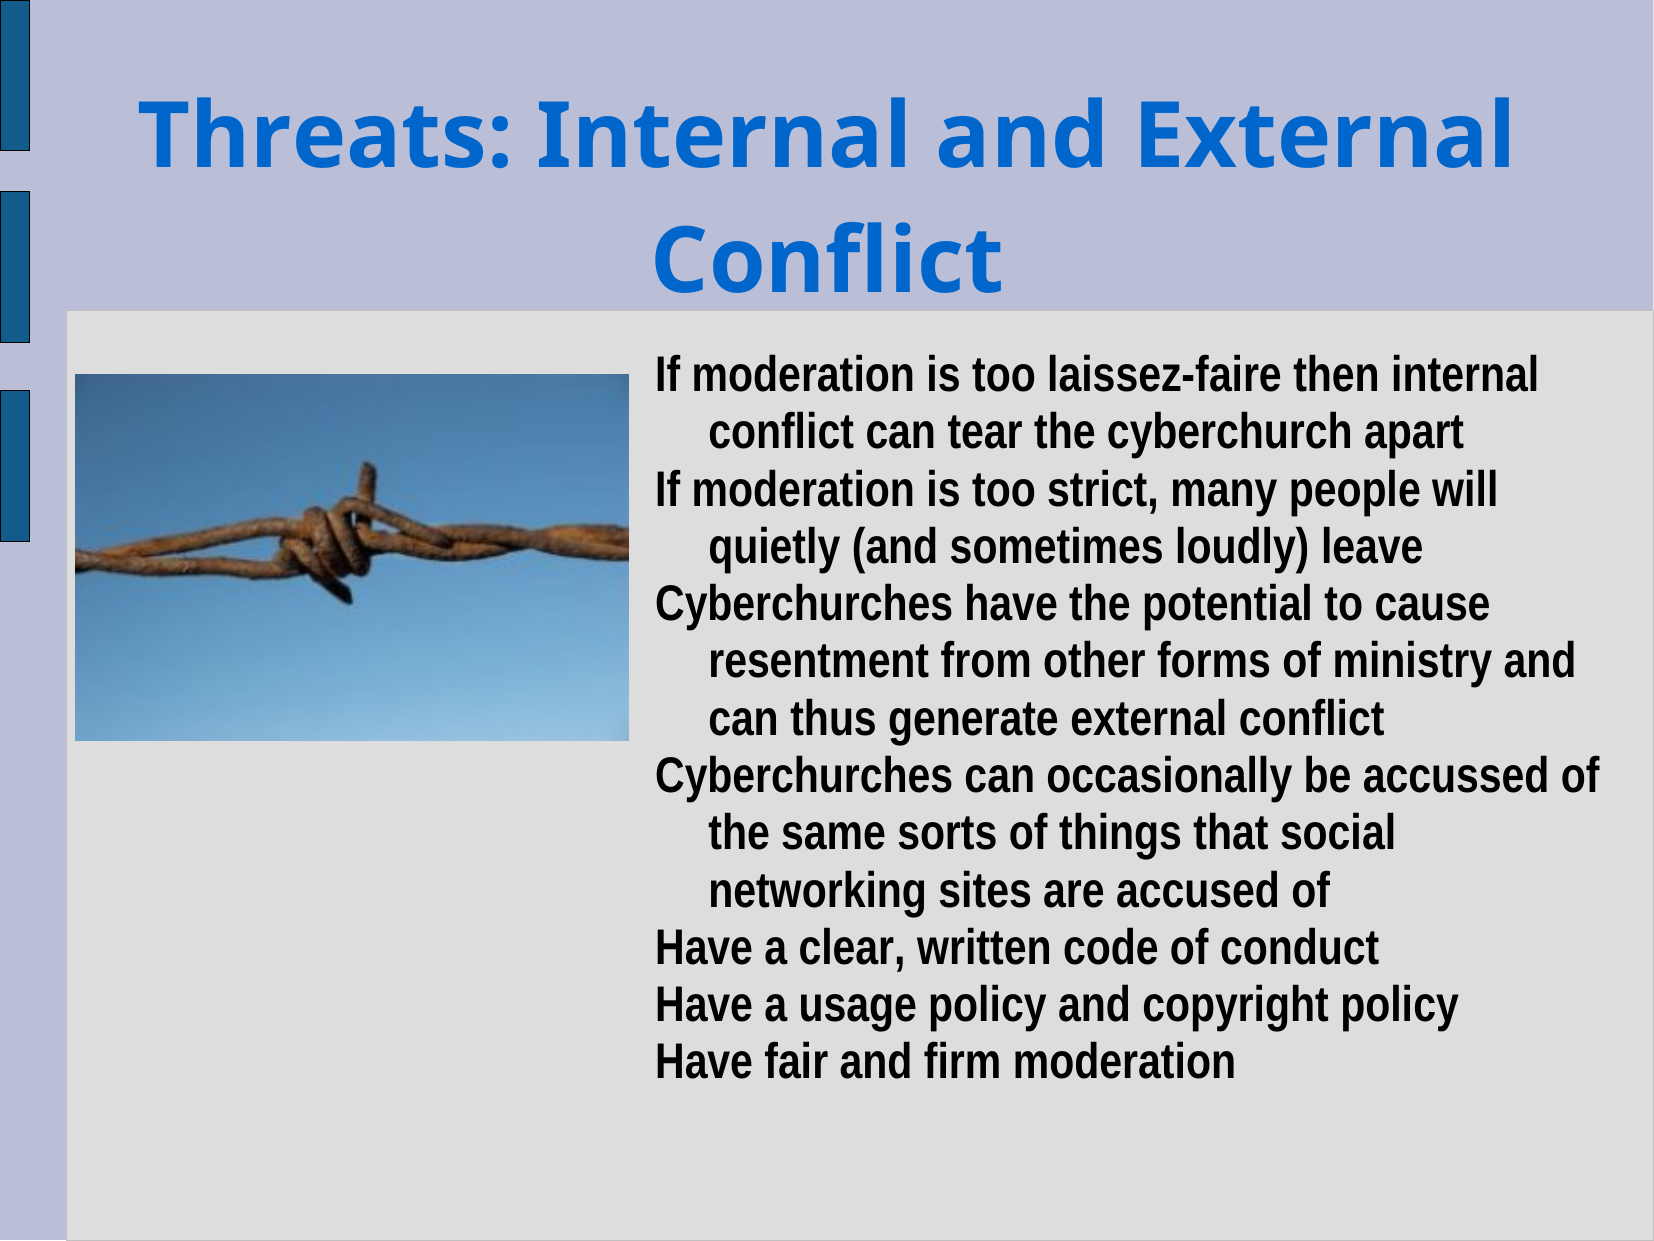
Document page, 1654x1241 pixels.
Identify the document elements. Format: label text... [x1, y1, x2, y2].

list If moderation is too laissez-faire then internal conflict can tear the cyberchurch apart If moderation is too strict, many people will quietly (and sometimes loudly) leave Cyberchurches have the potential to cause resentment from other forms of ministry and can thus generate external conflict Cyberchurches can occasionally be accussed of the same sorts of things that social networking sites are accused of Have a clear, written code of conduct Have a usage policy and copyright policy Have fair and firm moderation [637, 344, 1613, 1127]
title Threats: Internal and External Conflict [121, 81, 1534, 309]
picture [75, 374, 629, 741]
